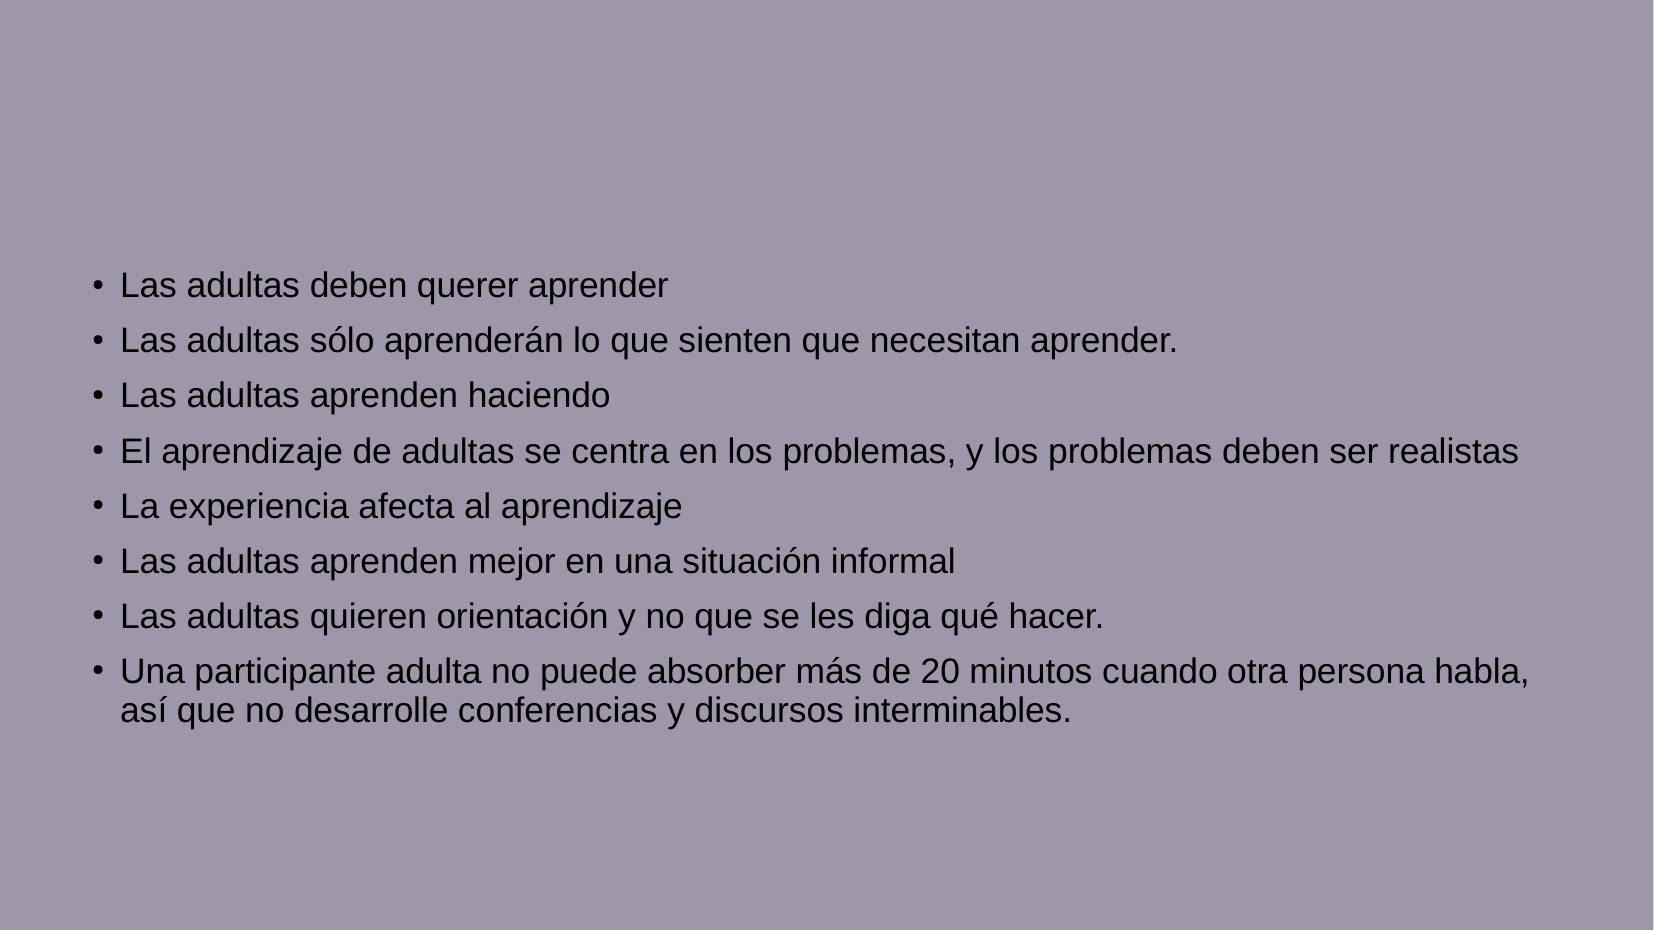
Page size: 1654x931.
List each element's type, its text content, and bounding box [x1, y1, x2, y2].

list Las adultas deben querer aprender Las adultas sólo aprenderán lo que sienten que necesitan aprender. Las adultas aprenden haciendo El aprendizaje de adultas se centra en los problemas, y los problemas deben ser realistas La experiencia afecta al aprendizaje Las adultas aprenden mejor en una situación informal Las adultas quieren orientación y no que se les diga qué hacer. Una participante adulta no puede absorber más de 20 minutos cuando otra persona habla, así que no desarrolle conferencias y discursos interminables. [82, 265, 1536, 758]
